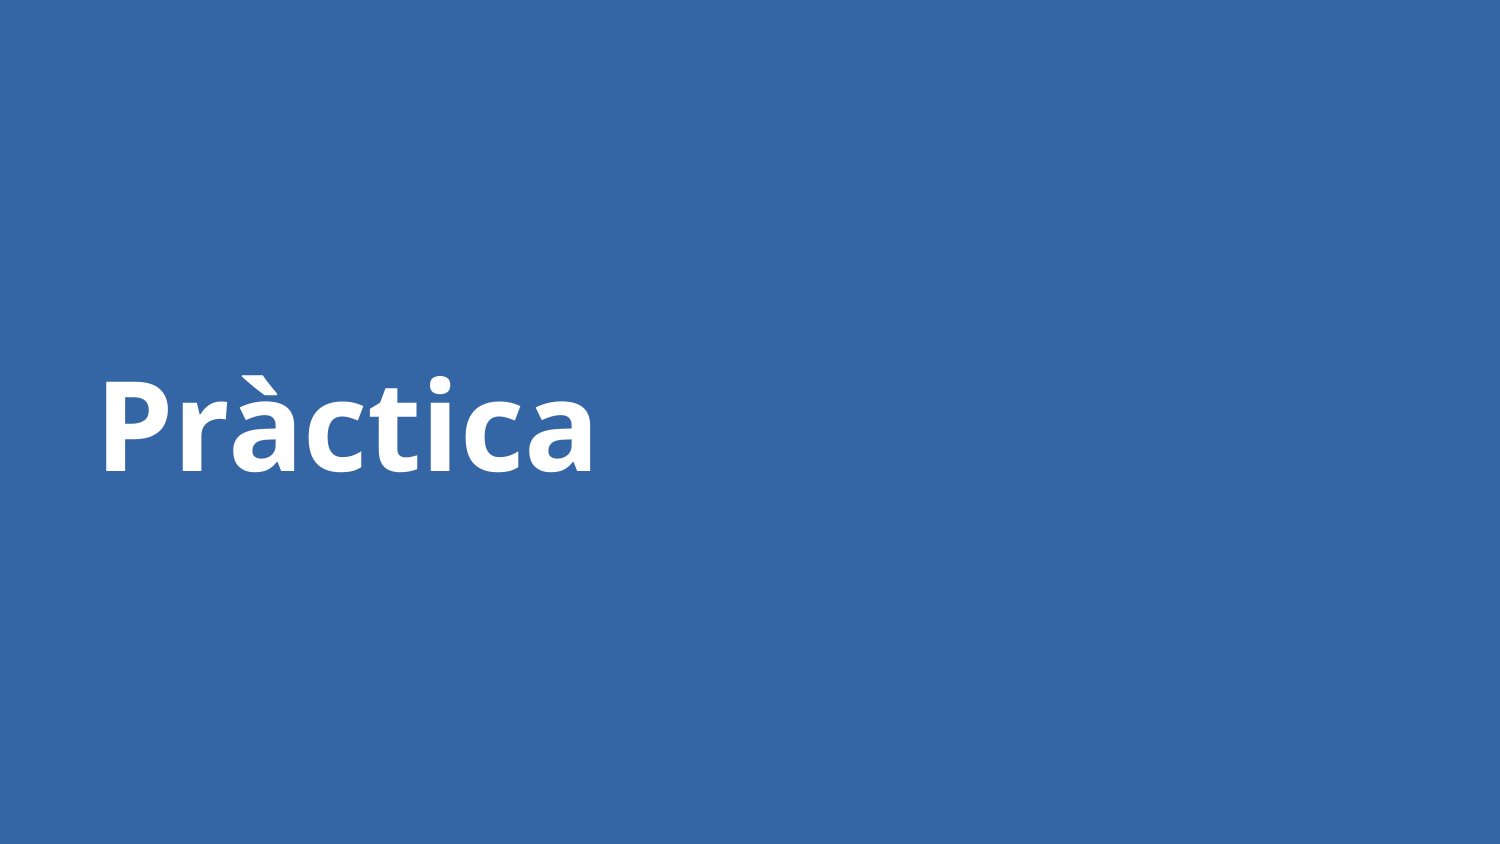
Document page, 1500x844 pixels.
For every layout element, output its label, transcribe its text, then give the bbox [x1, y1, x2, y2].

title Pràctica [80, 86, 1003, 758]
